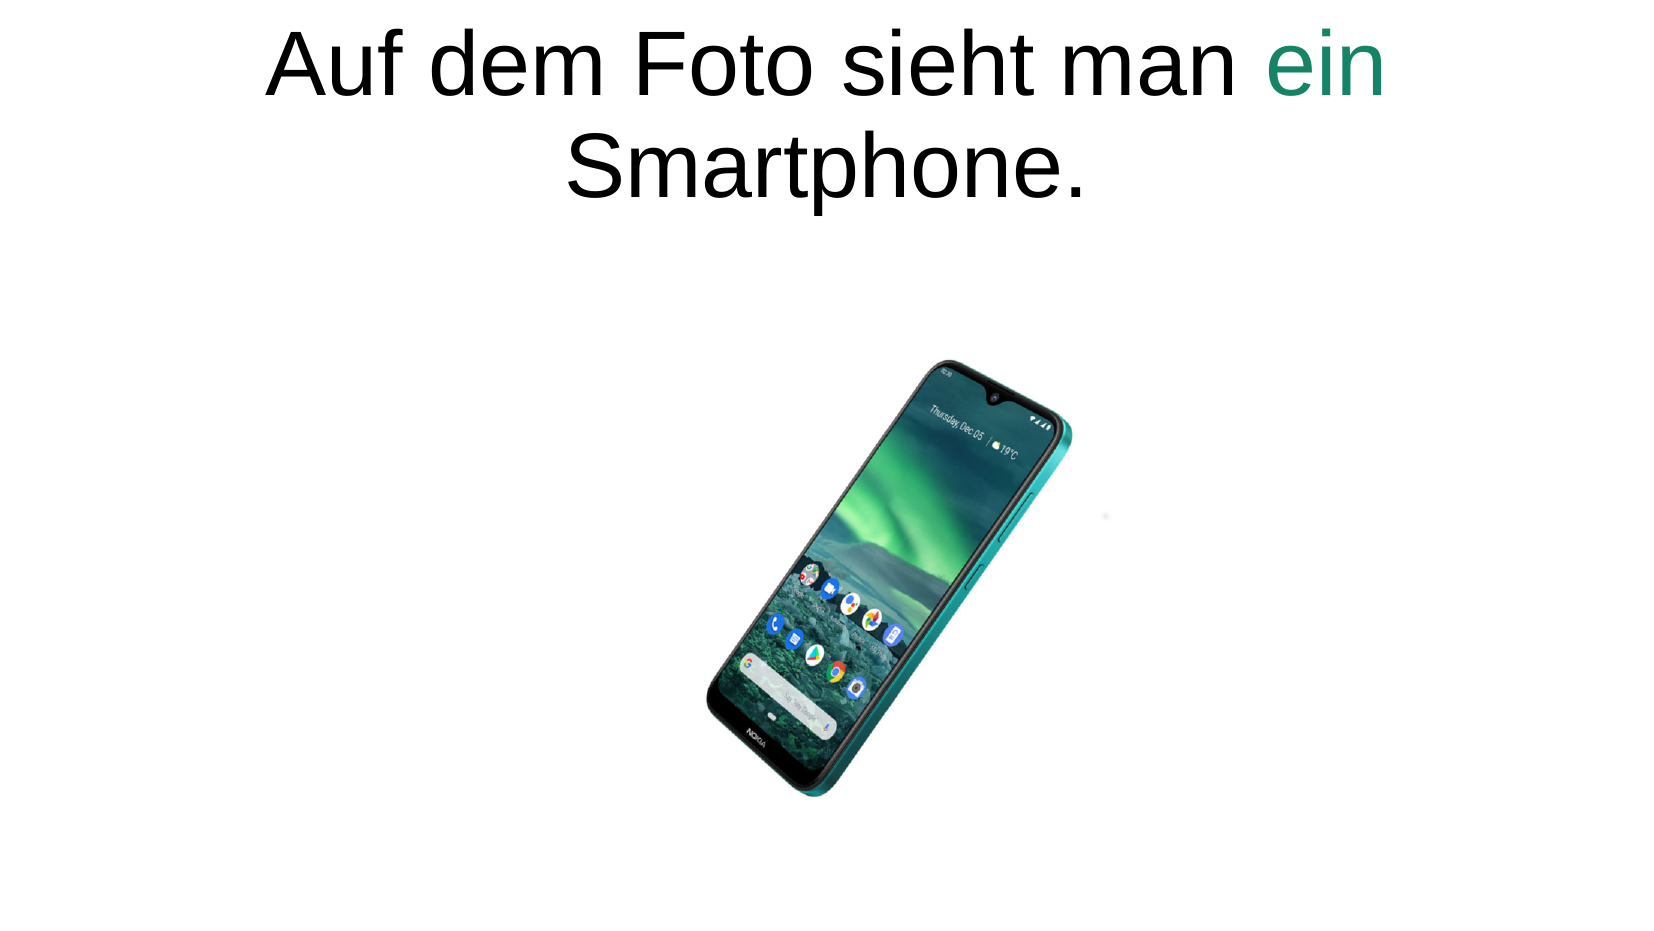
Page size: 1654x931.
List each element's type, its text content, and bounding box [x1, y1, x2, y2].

picture [500, 206, 1270, 931]
title Auf dem Foto sieht man ein Smartphone. [82, 12, 1571, 218]
